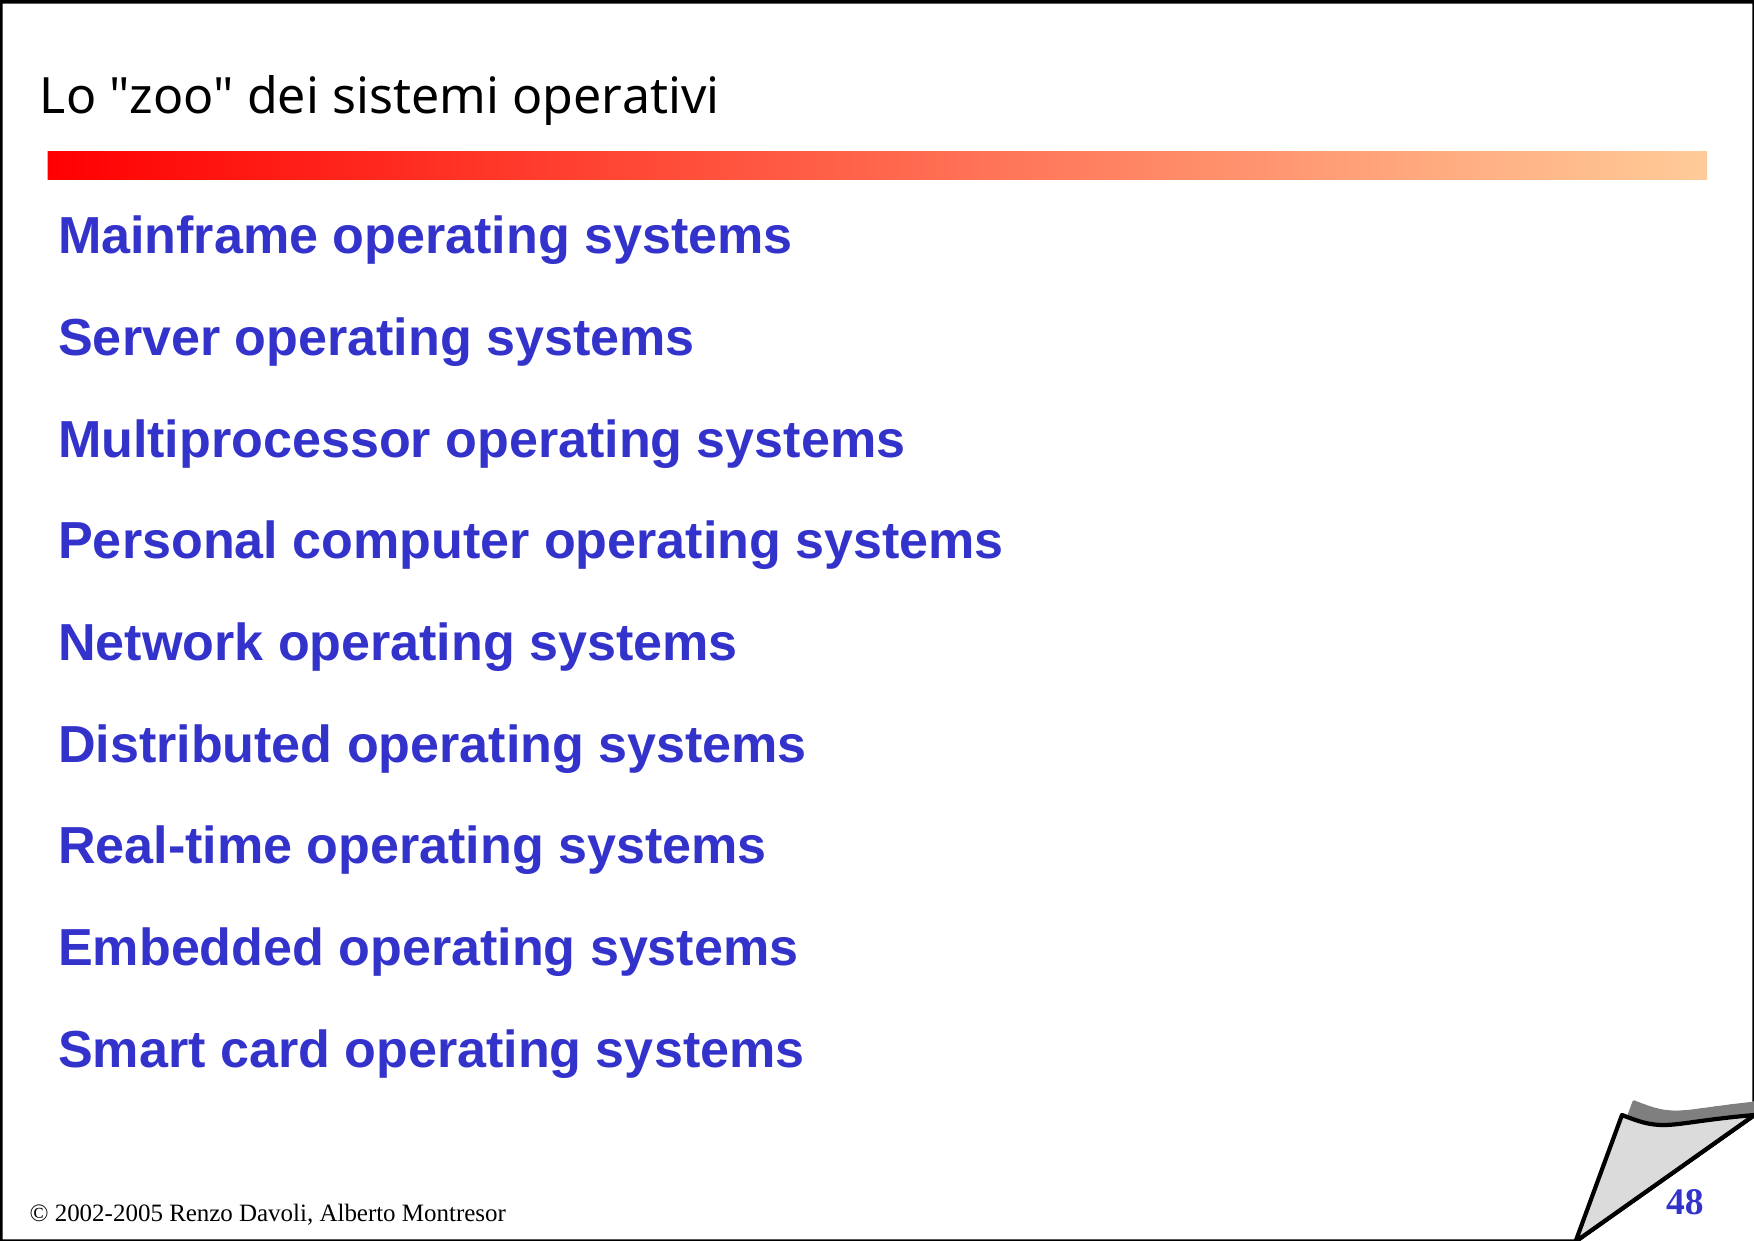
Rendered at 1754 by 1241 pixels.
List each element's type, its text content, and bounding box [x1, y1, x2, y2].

list Mainframe operating systems Server operating systems Multiprocessor operating systems Personal computer operating systems Network operating systems Distributed operating systems Real-time operating systems Embedded operating systems Smart card operating systems [58, 206, 1696, 1140]
title Lo "zoo" dei sistemi operativi [40, 49, 1713, 144]
